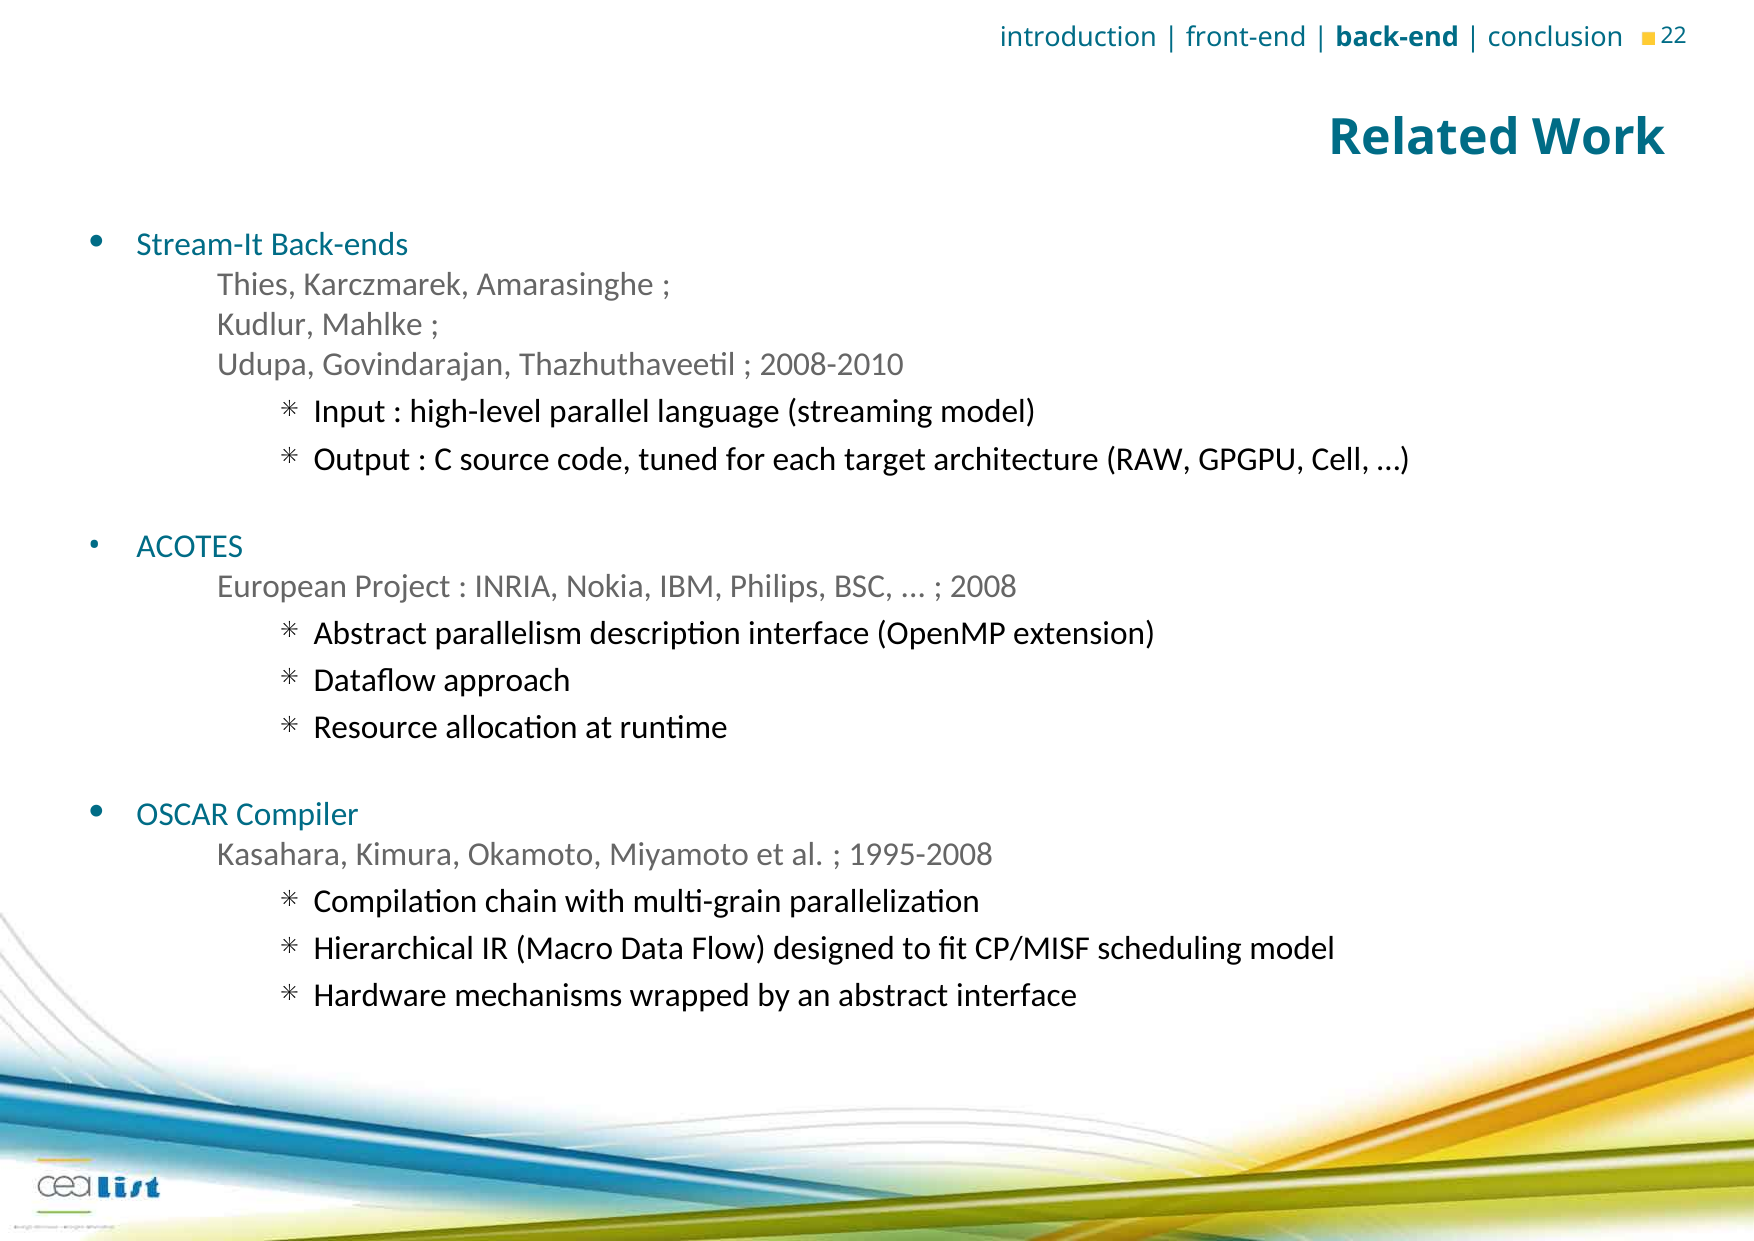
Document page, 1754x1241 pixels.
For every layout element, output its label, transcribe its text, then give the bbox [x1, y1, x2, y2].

text_box <number> [1640, 12, 1704, 60]
title Related Work [72, 86, 1682, 183]
list Stream-It Back-ends Thies, Karczmarek, Amarasinghe ; Kudlur, Mahlke ; Udupa, Govindarajan, Thazhuthaveetil ; 2008-2010 Input : high-level parallel language (streaming model) Output : C source code, tuned for each target architecture (RAW, GPGPU, Cell, …) ACOTES European Project : INRIA, Nokia, IBM, Philips, BSC, ... ; 2008 Abstract parallelism description interface (OpenMP extension) Dataflow approach Resource allocation at runtime OSCAR Compiler Kasahara, Kimura, Okamoto, Miyamoto et al. ; 1995-2008 Compilation chain with multi-grain parallelization Hierarchical IR (Macro Data Flow) designed to fit CP/MISF scheduling model Hardware mechanisms wrapped by an abstract interface [72, 214, 1682, 1026]
picture [0, 0, 1754, 1241]
title introduction | front-end | back-end | conclusion [404, 11, 1640, 61]
